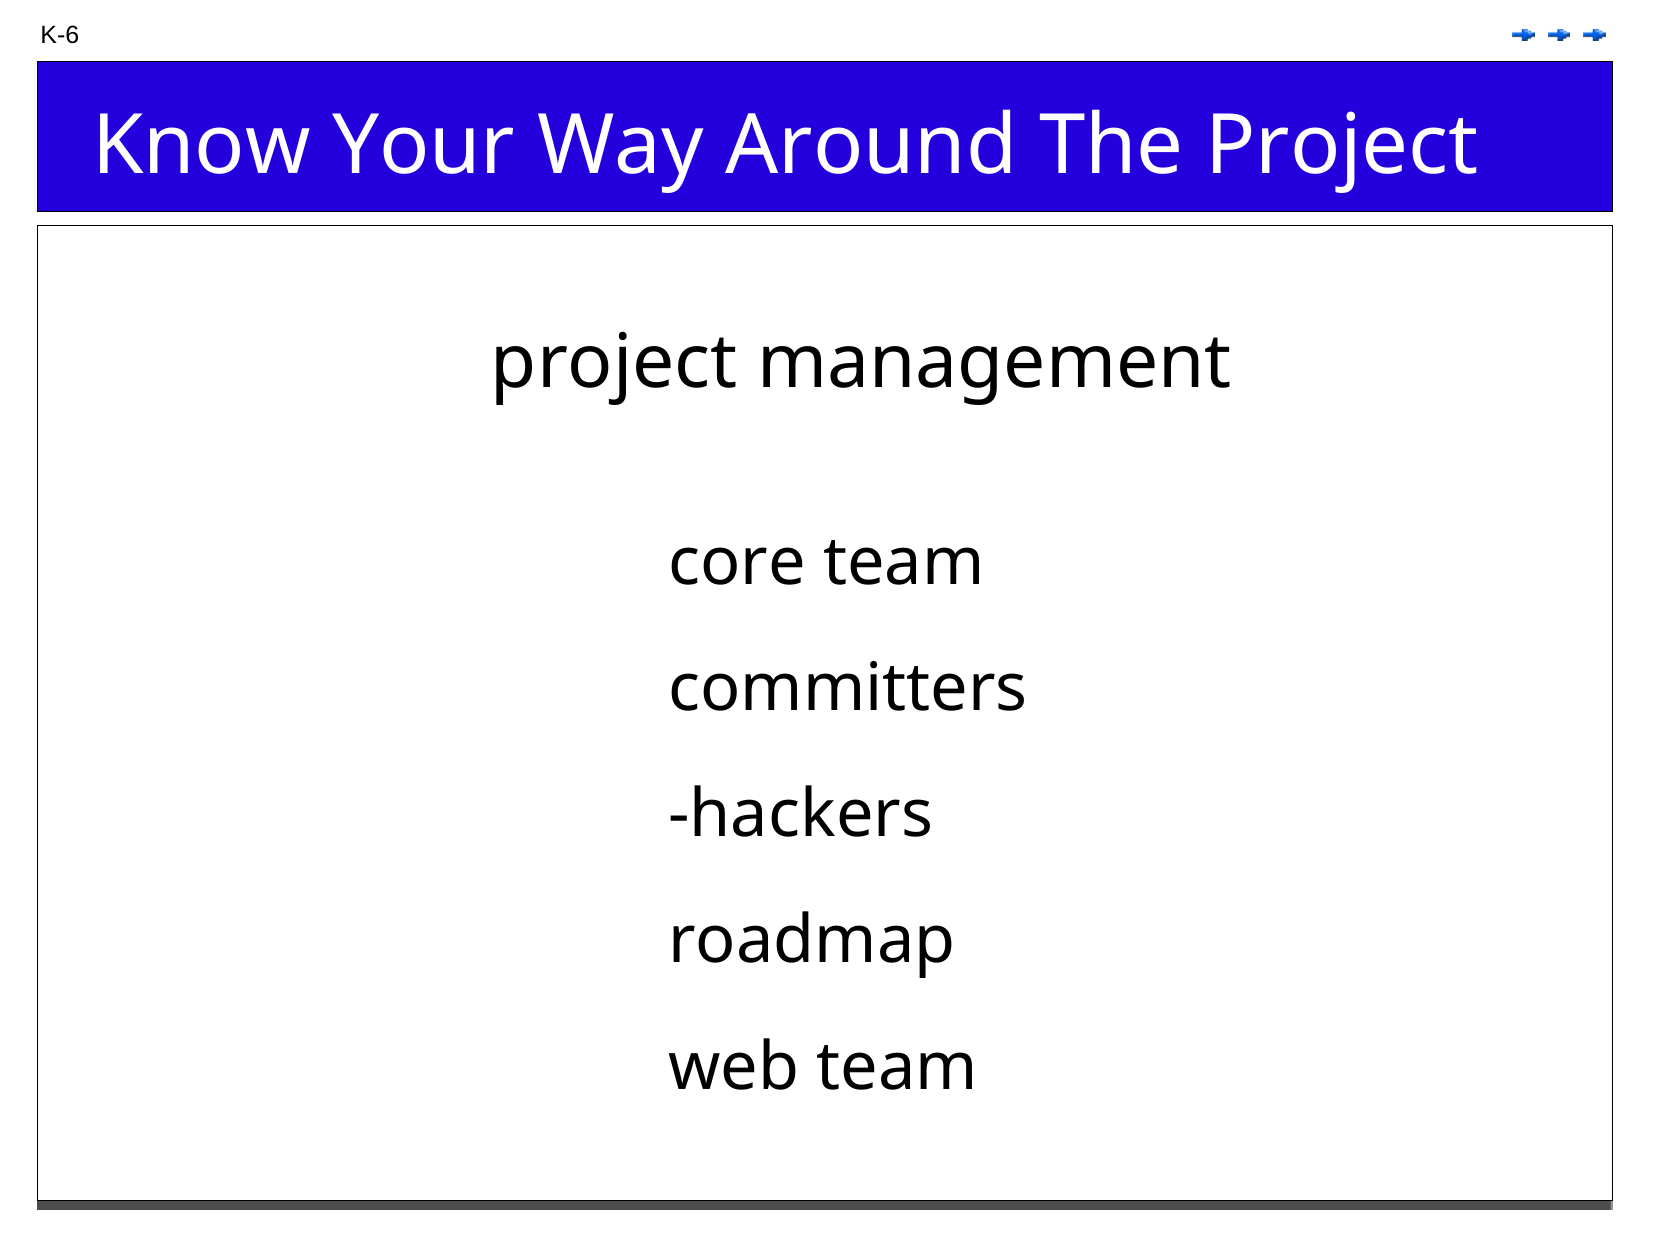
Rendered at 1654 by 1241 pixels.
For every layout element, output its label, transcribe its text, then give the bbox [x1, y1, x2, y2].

text_box K-6 [25, 13, 95, 70]
picture [1512, 29, 1535, 41]
picture [1548, 29, 1570, 41]
text_box Know Your Way Around The Project [77, 77, 1424, 193]
text_box [37, 225, 1613, 1201]
picture [1583, 29, 1606, 41]
text_box [37, 61, 1613, 212]
text_box core team committers -hackers roadmap web team [636, 505, 1036, 1065]
text_box project management [476, 300, 1178, 405]
